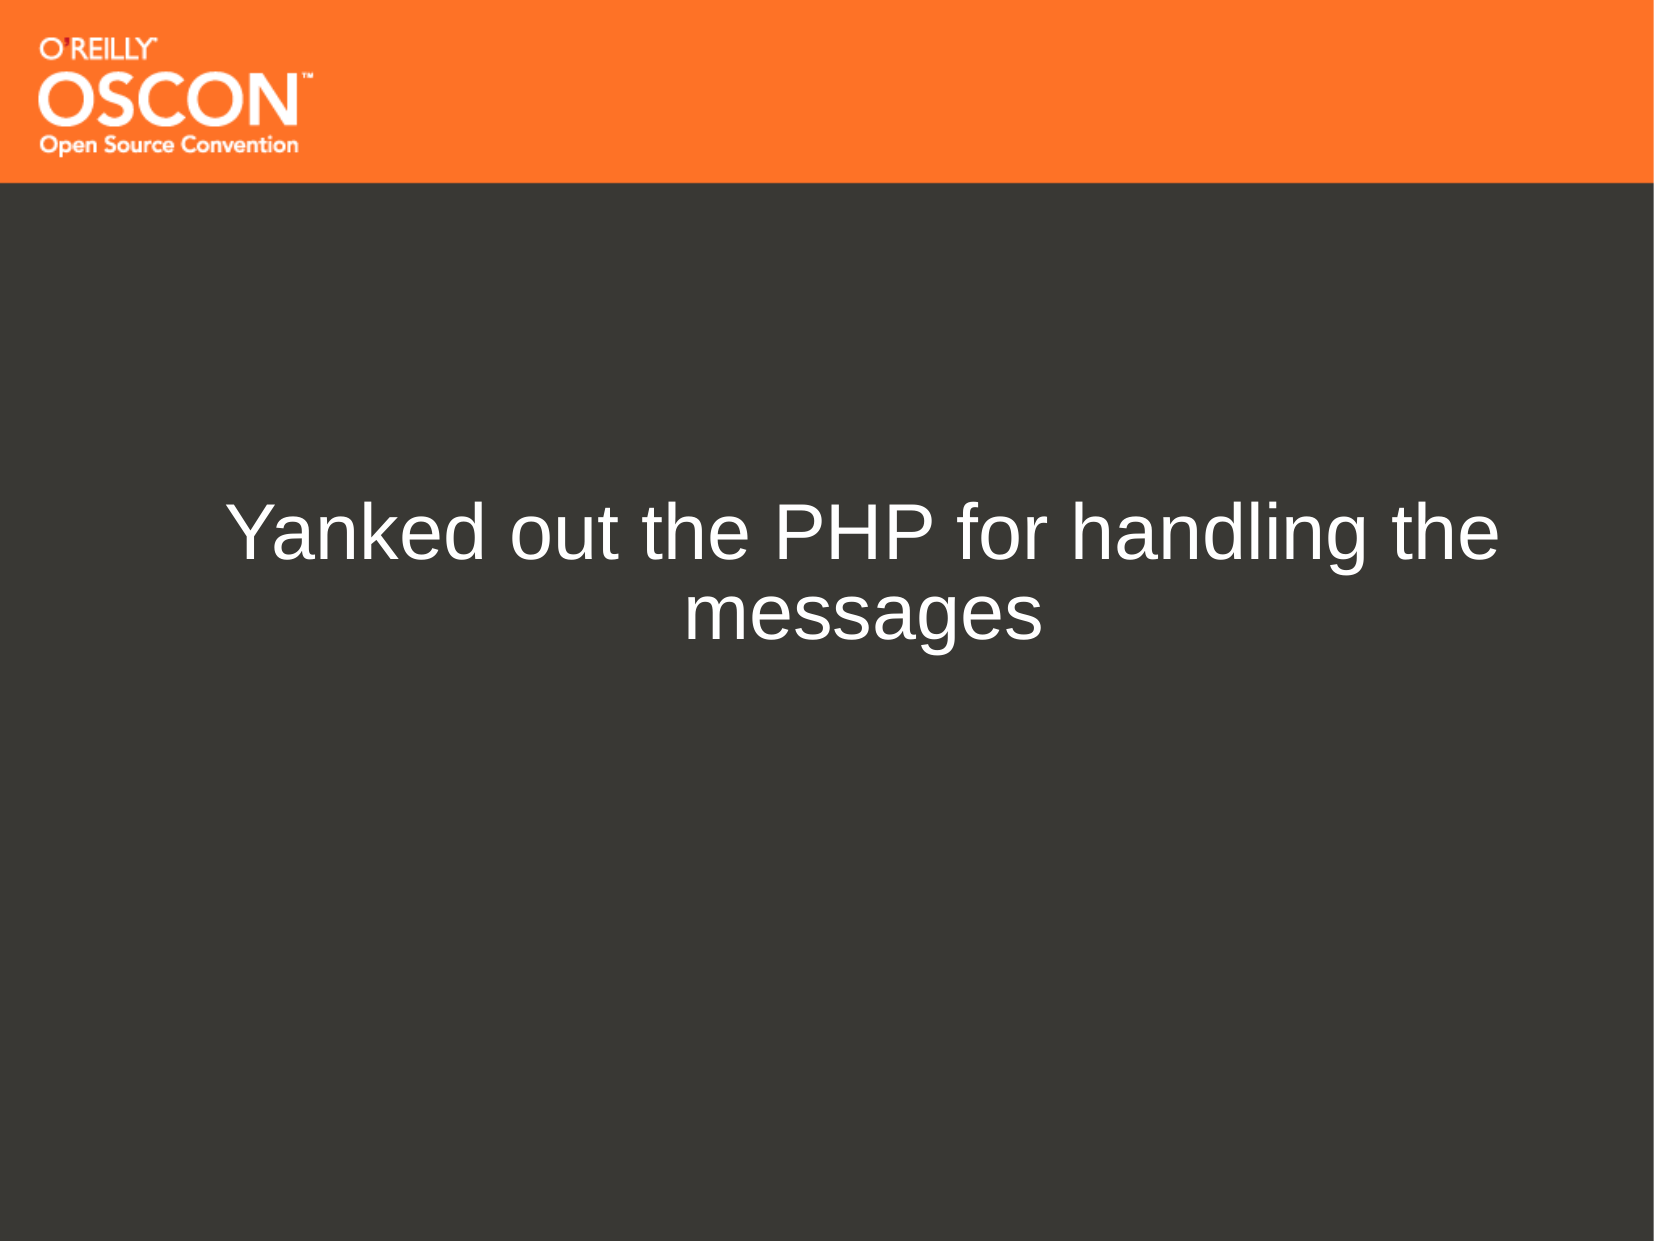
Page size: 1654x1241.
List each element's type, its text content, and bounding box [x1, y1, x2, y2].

picture [0, 0, 1654, 1241]
title [356, 31, 1624, 187]
list Yanked out the PHP for handling the messages [37, 219, 1628, 1218]
